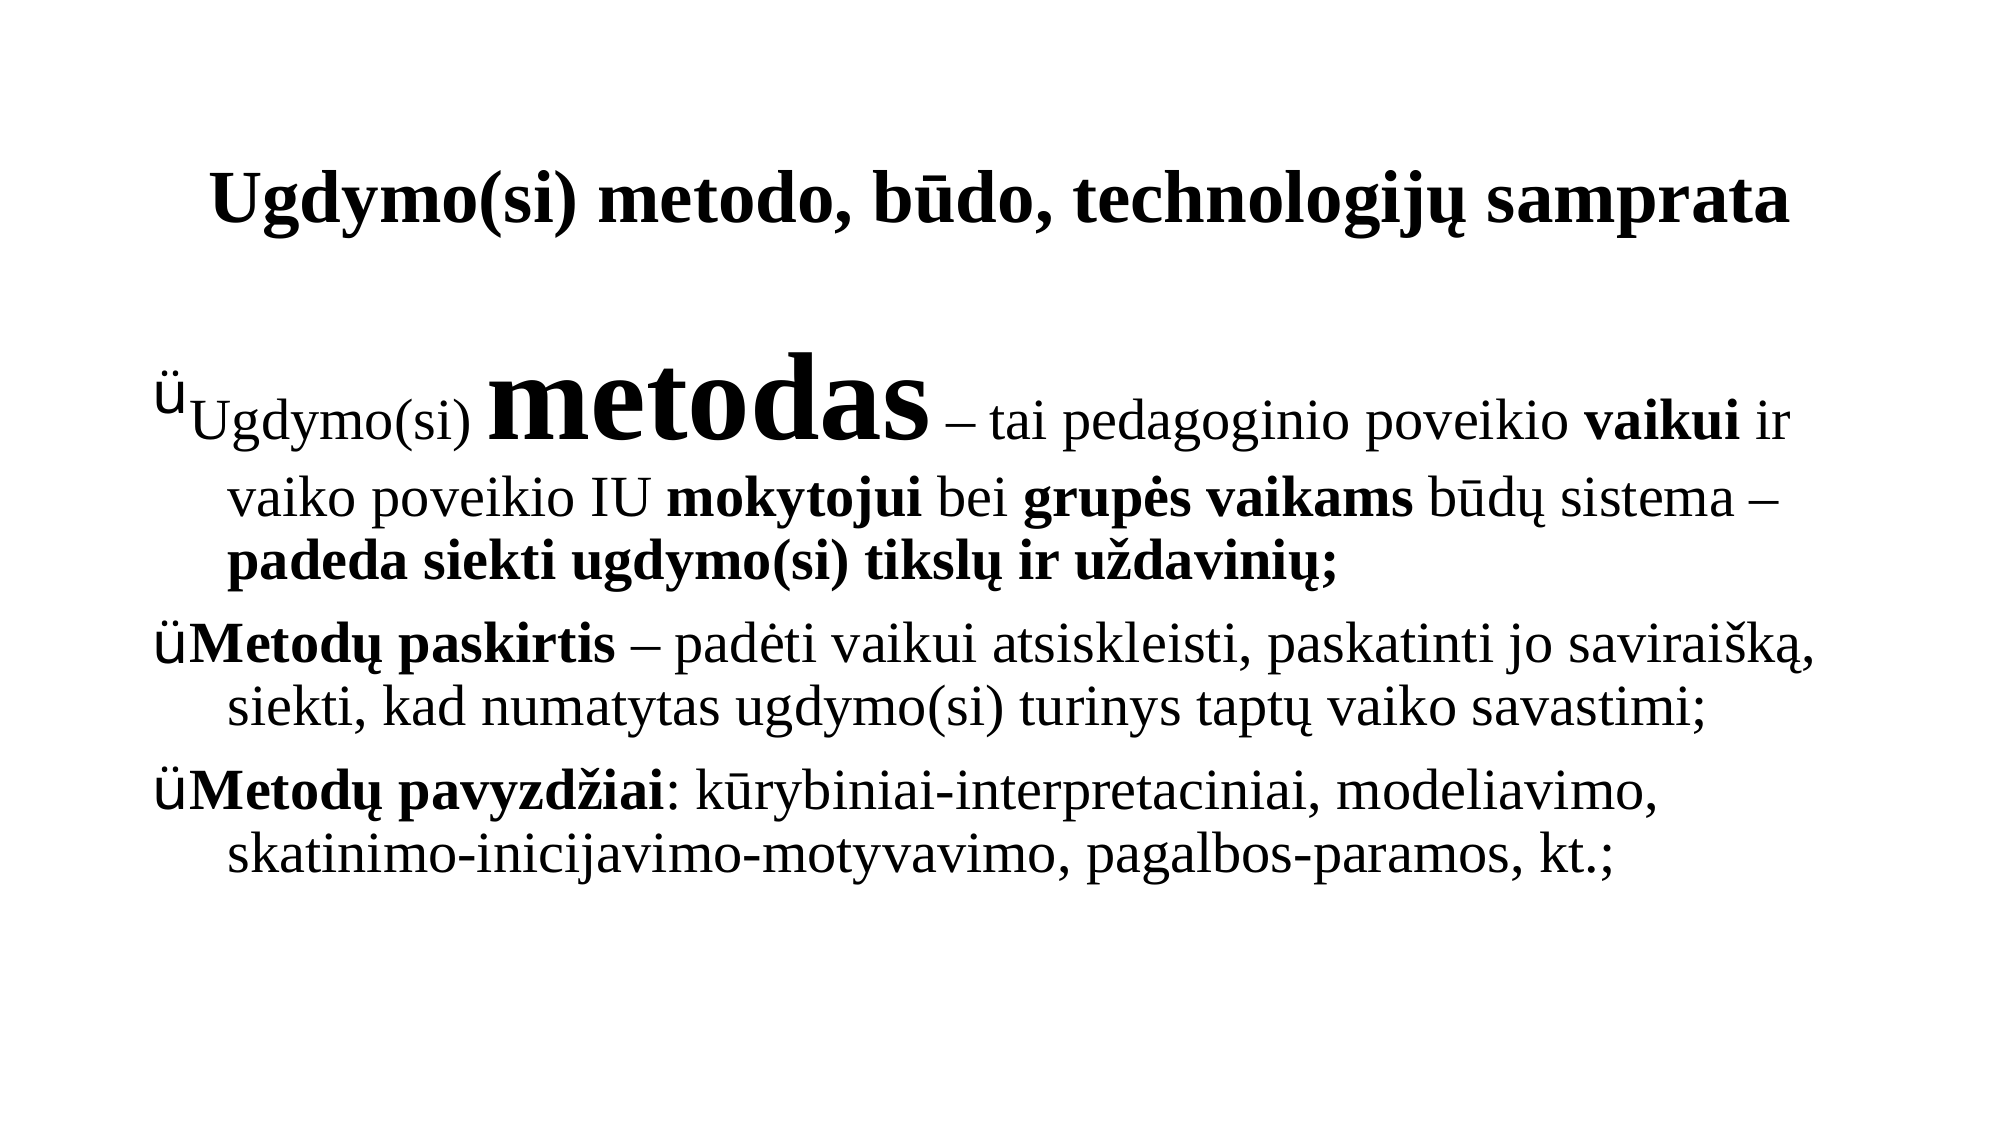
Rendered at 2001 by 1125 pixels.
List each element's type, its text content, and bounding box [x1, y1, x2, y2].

title Ugdymo(si) metodo, būdo, technologijų samprata [137, 59, 1863, 278]
list Ugdymo(si) metodas – tai pedagoginio poveikio vaikui ir vaiko poveikio IU mokytojui bei grupės vaikams būdų sistema – padeda siekti ugdymo(si) tikslų ir uždavinių; Metodų paskirtis – padėti vaikui atsiskleisti, paskatinti jo saviraišką, siekti, kad numatytas ugdymo(si) turinys taptų vaiko savastimi; Metodų pavyzdžiai: kūrybiniai-interpretaciniai, modeliavimo, skatinimo-inicijavimo-motyvavimo, pagalbos-paramos, kt.; [137, 323, 1863, 1038]
